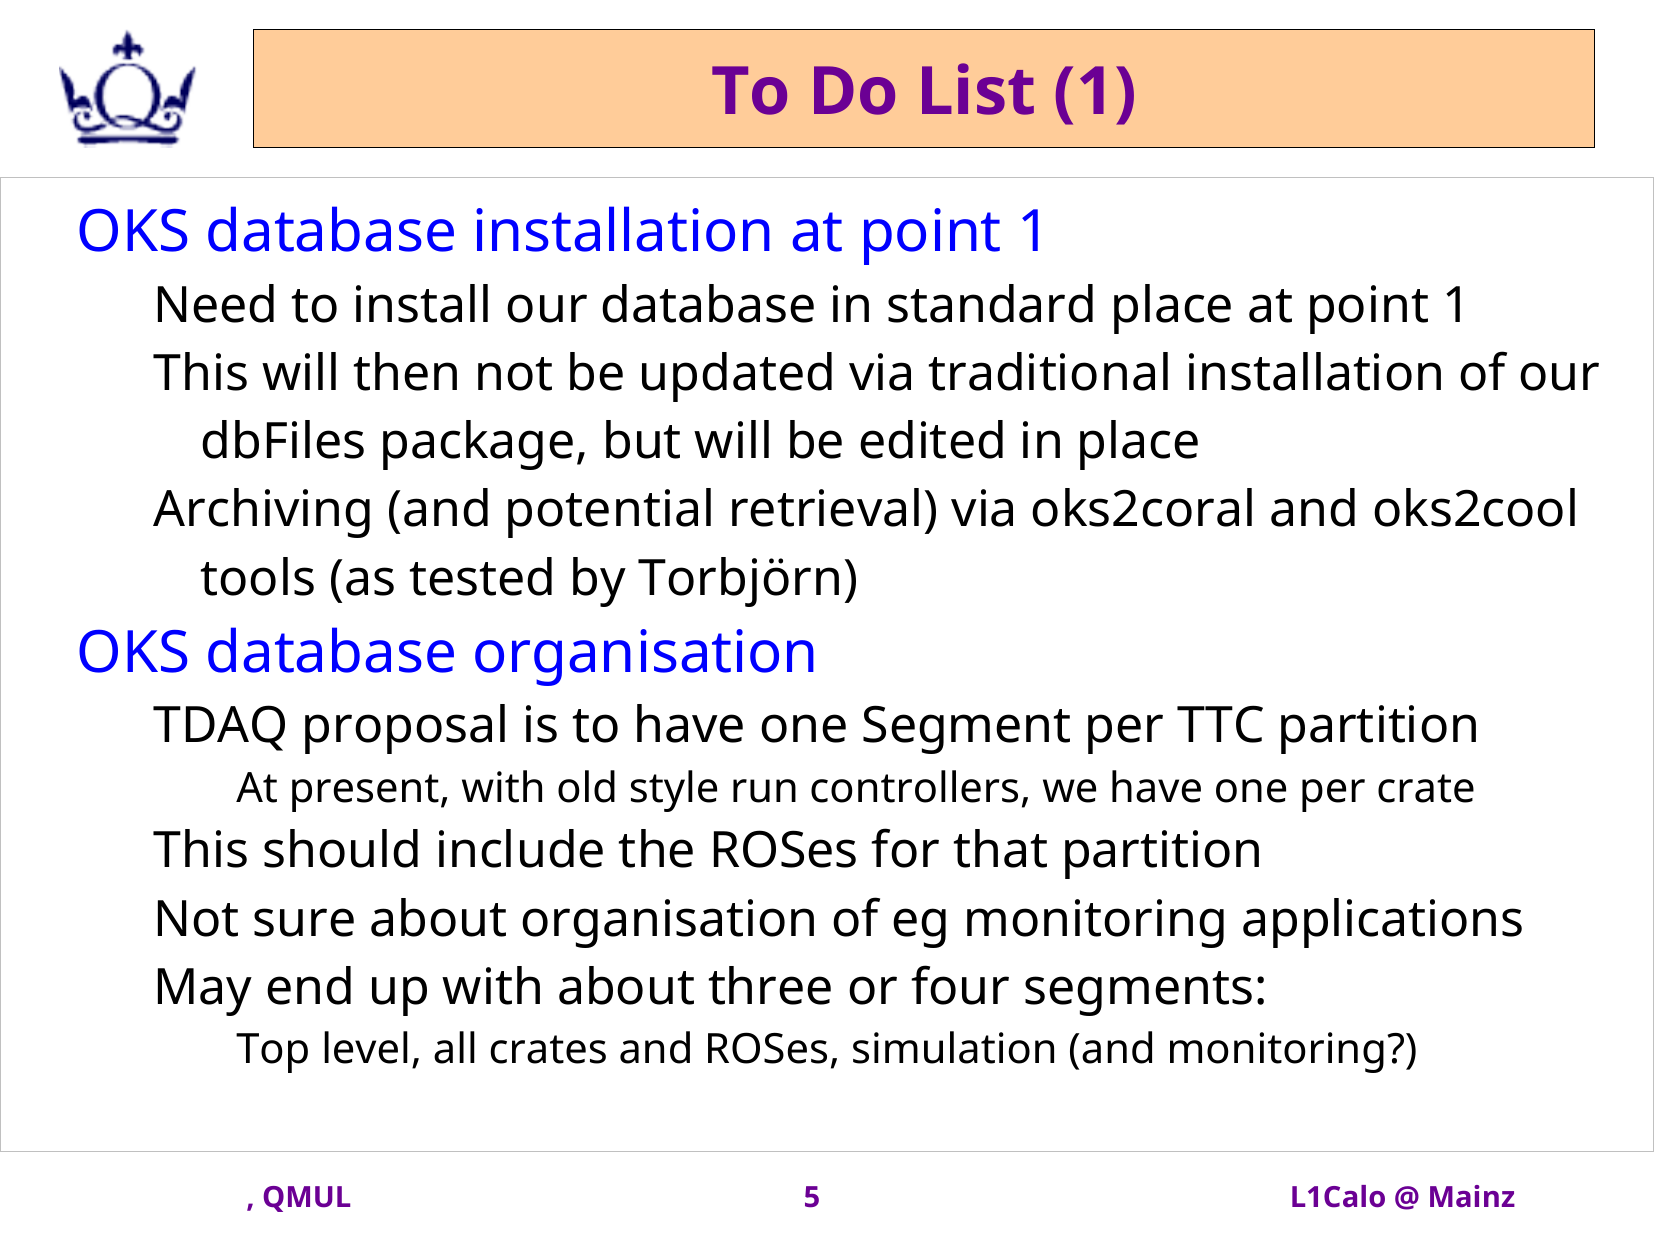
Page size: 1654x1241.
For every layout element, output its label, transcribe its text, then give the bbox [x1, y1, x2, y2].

picture [59, 29, 200, 148]
title To Do List (1) [253, 29, 1595, 148]
list OKS database installation at point 1 Need to install our database in standard place at point 1 This will then not be updated via traditional installation of our dbFiles package, but will be edited in place Archiving (and potential retrieval) via oks2coral and oks2cool tools (as tested by Torbjörn) OKS database organisation TDAQ proposal is to have one Segment per TTC partition At present, with old style run controllers, we have one per crate This should include the ROSes for that partition Not sure about organisation of eg monitoring applications May end up with about three or four segments: Top level, all crates and ROSes, simulation (and monitoring?) [59, 189, 1603, 1109]
